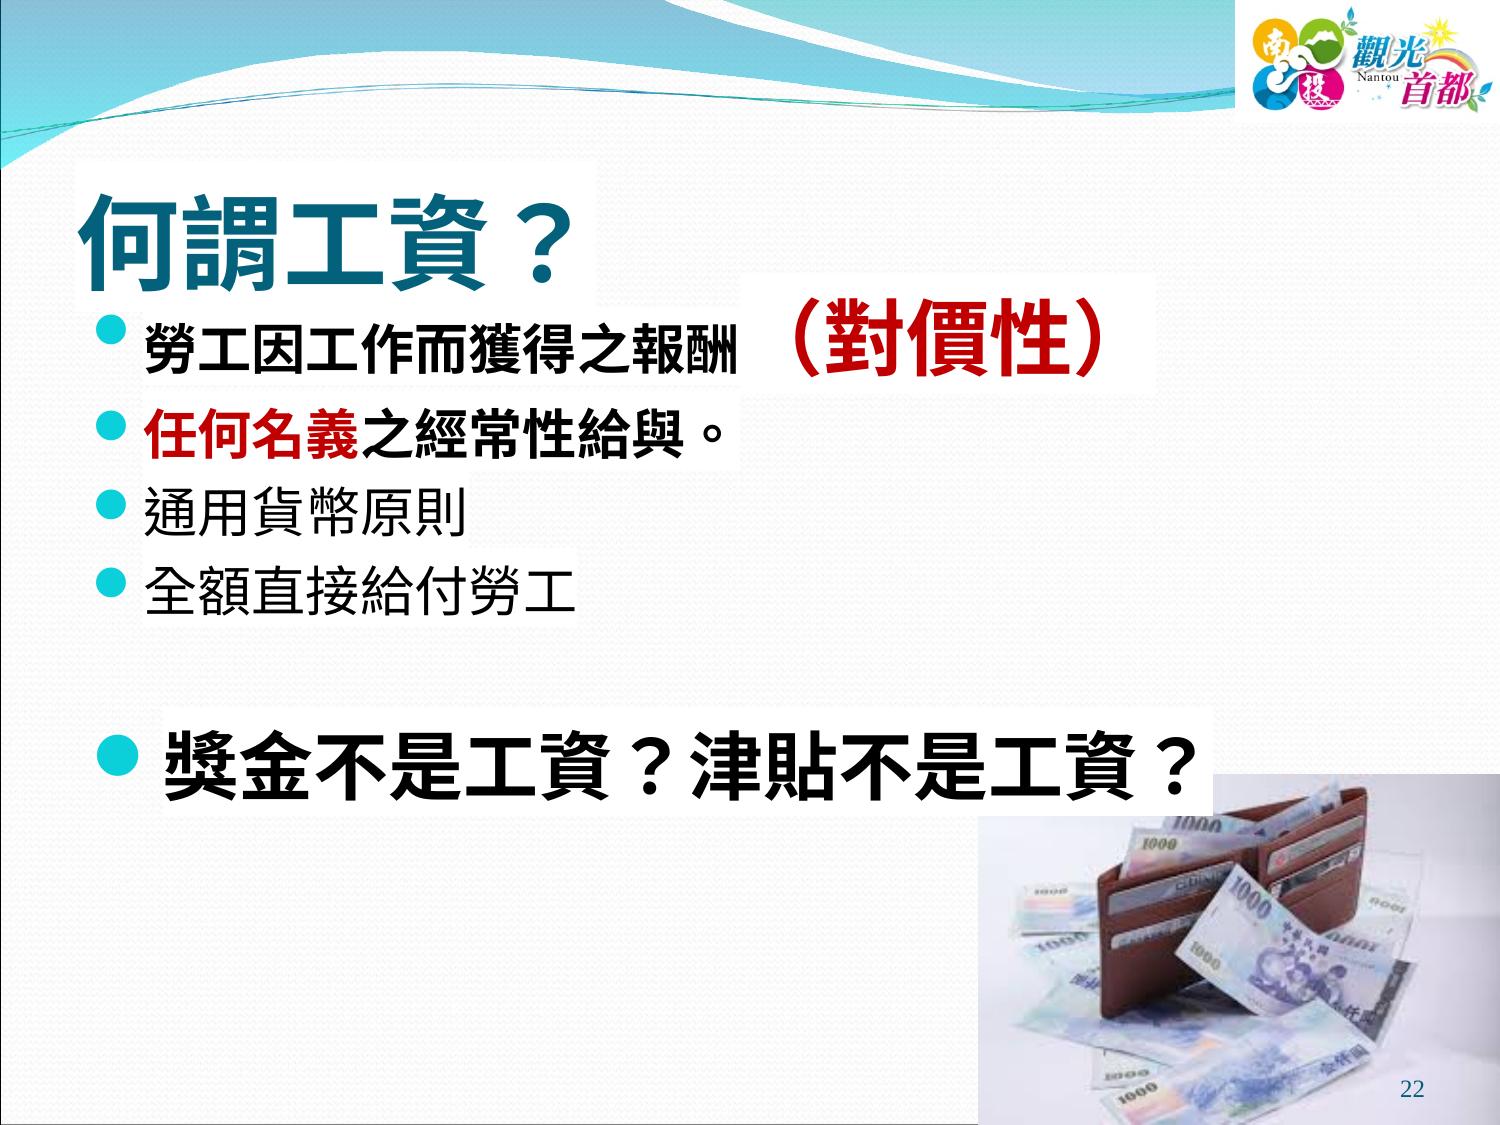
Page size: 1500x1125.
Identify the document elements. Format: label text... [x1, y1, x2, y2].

picture [0, 0, 1500, 1125]
list 勞工因工作而獲得之報酬（對價性） 任何名義之經常性給與。 通用貨幣原則 全額直接給付勞工 獎金不是工資？津貼不是工資？ [76, 278, 1427, 999]
title 何謂工資？ [75, 115, 1426, 304]
text_box <編號> [1299, 1042, 1426, 1103]
